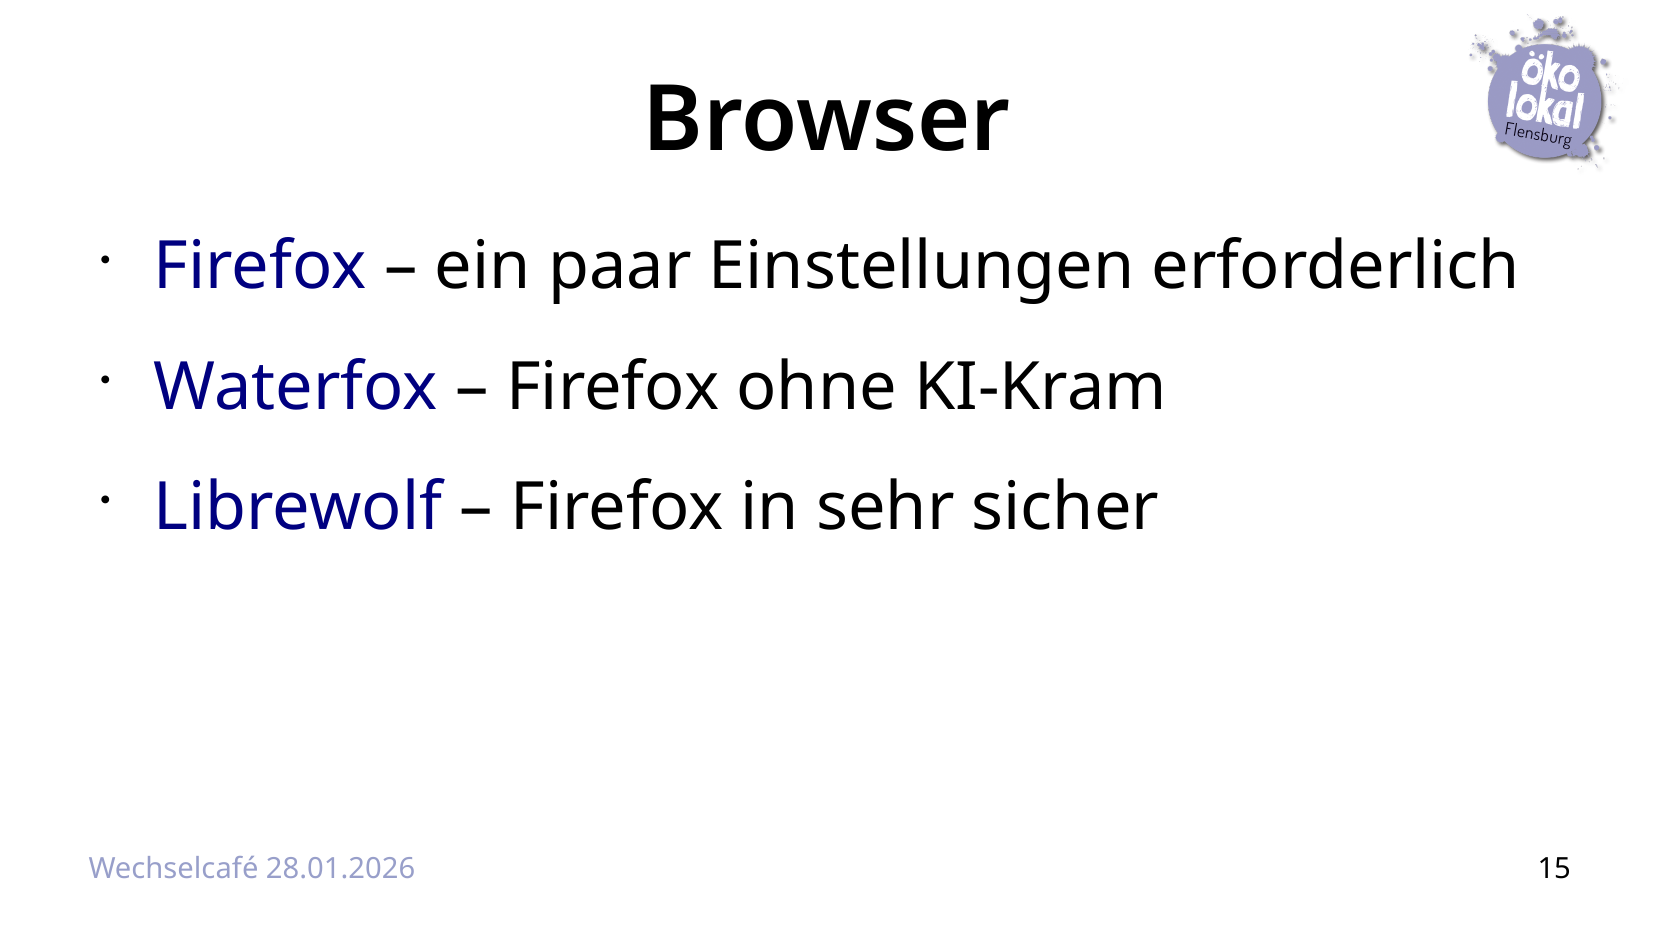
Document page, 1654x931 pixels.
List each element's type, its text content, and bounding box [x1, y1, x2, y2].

picture [1444, 0, 1654, 178]
title Browser [82, 37, 1571, 193]
list Firefox – ein paar Einstellungen erforderlich Waterfox – Firefox ohne KI-Kram Librewolf – Firefox in sehr sicher [82, 217, 1571, 758]
